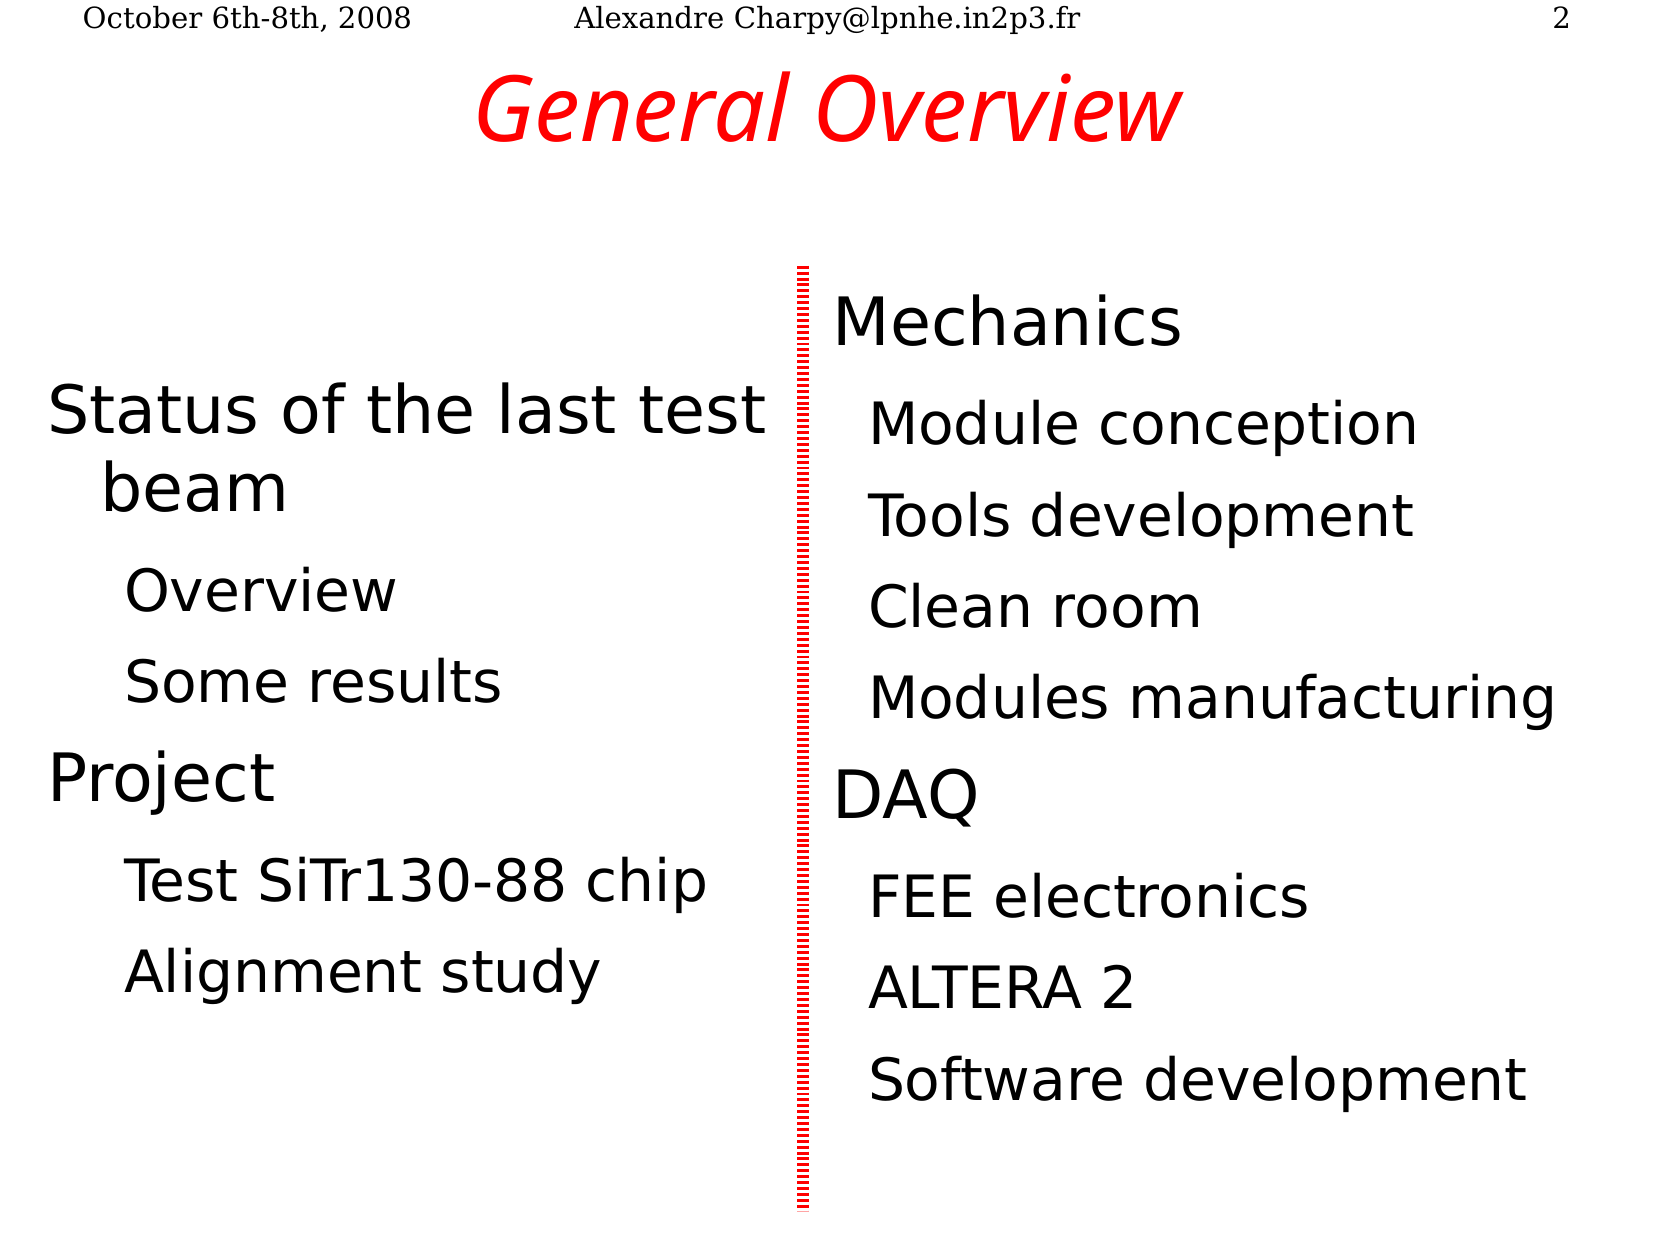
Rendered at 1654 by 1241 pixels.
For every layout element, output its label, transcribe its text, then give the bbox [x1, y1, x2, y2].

list Mechanics Module conception Tools development Clean room Modules manufacturing DAQ FEE electronics ALTERA 2 Software development [797, 283, 1625, 1115]
title General Overview [82, 2, 1571, 210]
list Status of the last test beam Overview Some results Project Test SiTr130-88 chip Alignment study [29, 372, 792, 1093]
